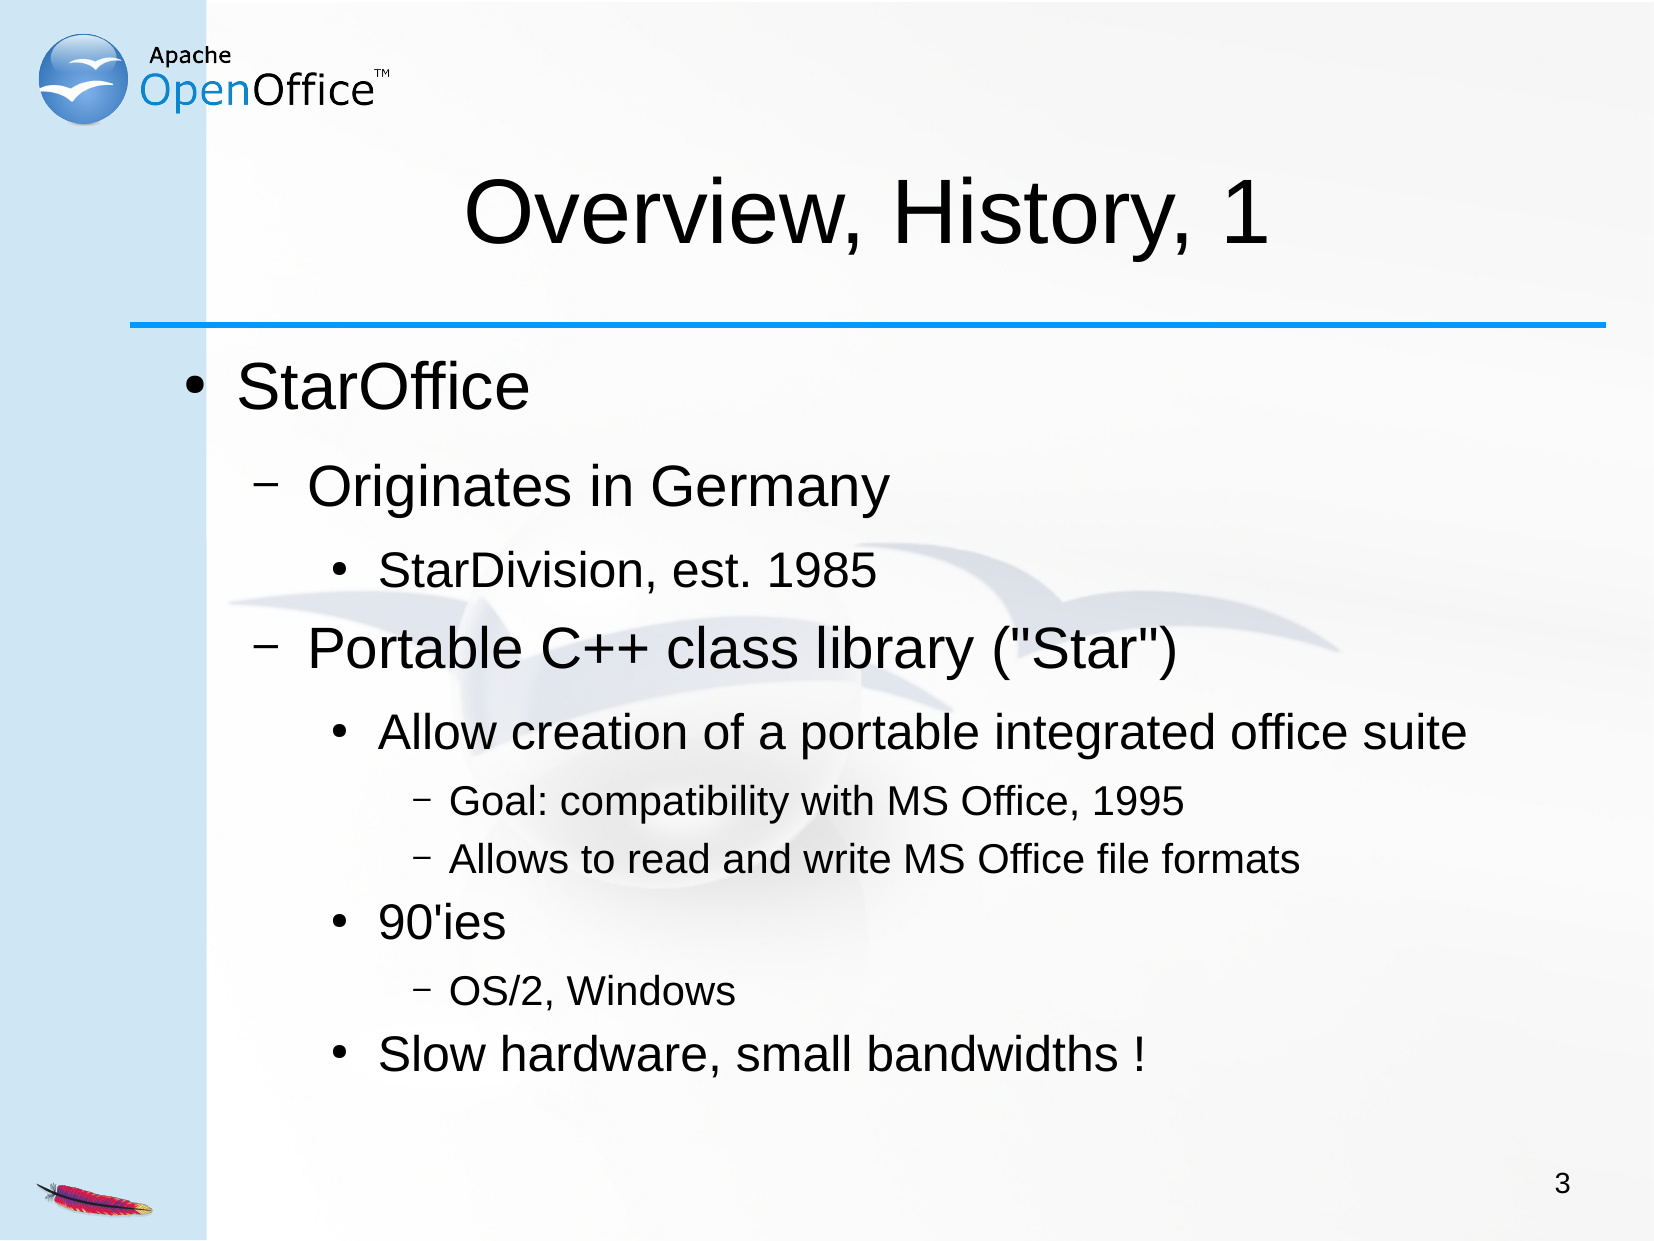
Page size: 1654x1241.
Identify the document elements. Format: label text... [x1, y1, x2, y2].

picture [35, 2, 1654, 1241]
title Overview, History, 1 [165, 108, 1571, 316]
list StarOffice Originates in Germany StarDivision, est. 1985 Portable C++ class library ("Star") Allow creation of a portable integrated office suite Goal: compatibility with MS Office, 1995 Allows to read and write MS Office file formats 90'ies OS/2, Windows Slow hardware, small bandwidths ! [165, 349, 1571, 1168]
picture [35, 1181, 154, 1219]
